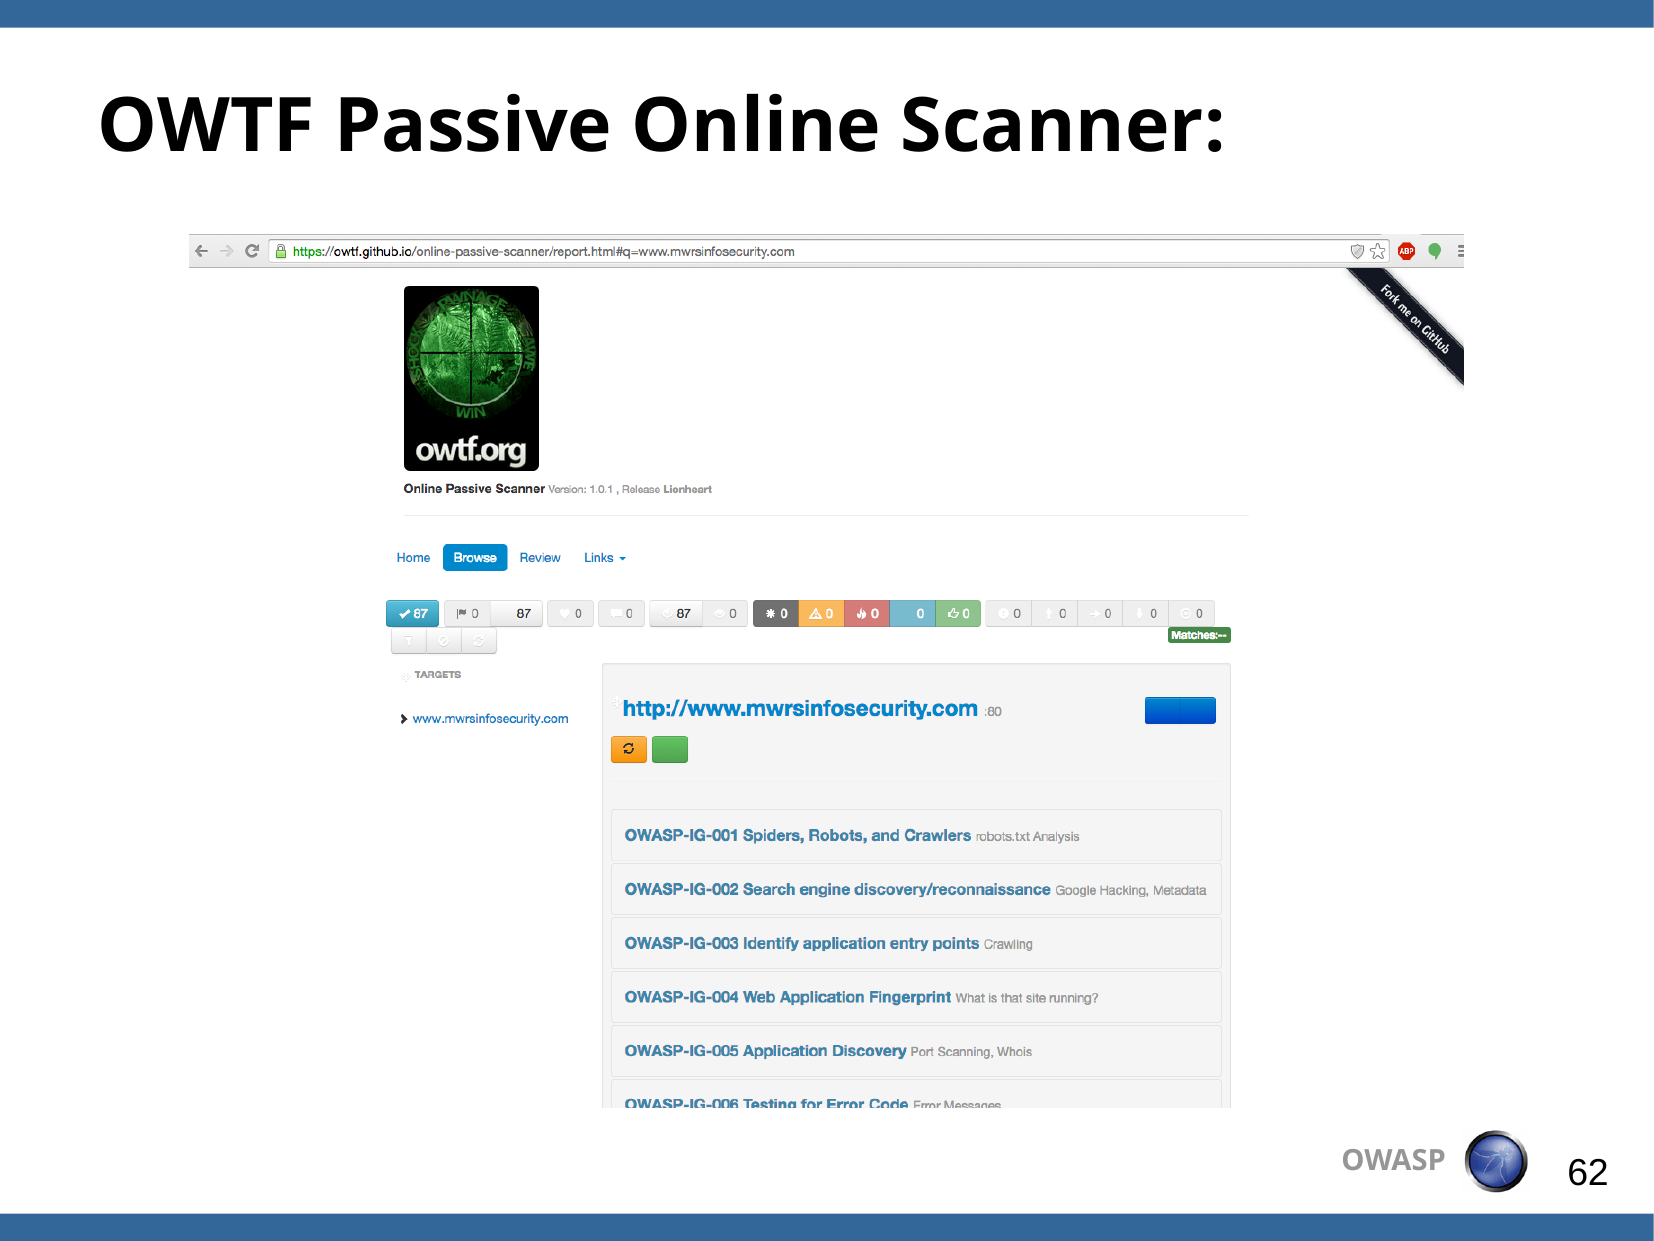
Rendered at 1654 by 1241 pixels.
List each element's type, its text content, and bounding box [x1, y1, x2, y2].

title OWTF Passive Online Scanner: [82, 35, 1571, 207]
picture [189, 234, 1464, 1108]
picture [1460, 1129, 1530, 1193]
